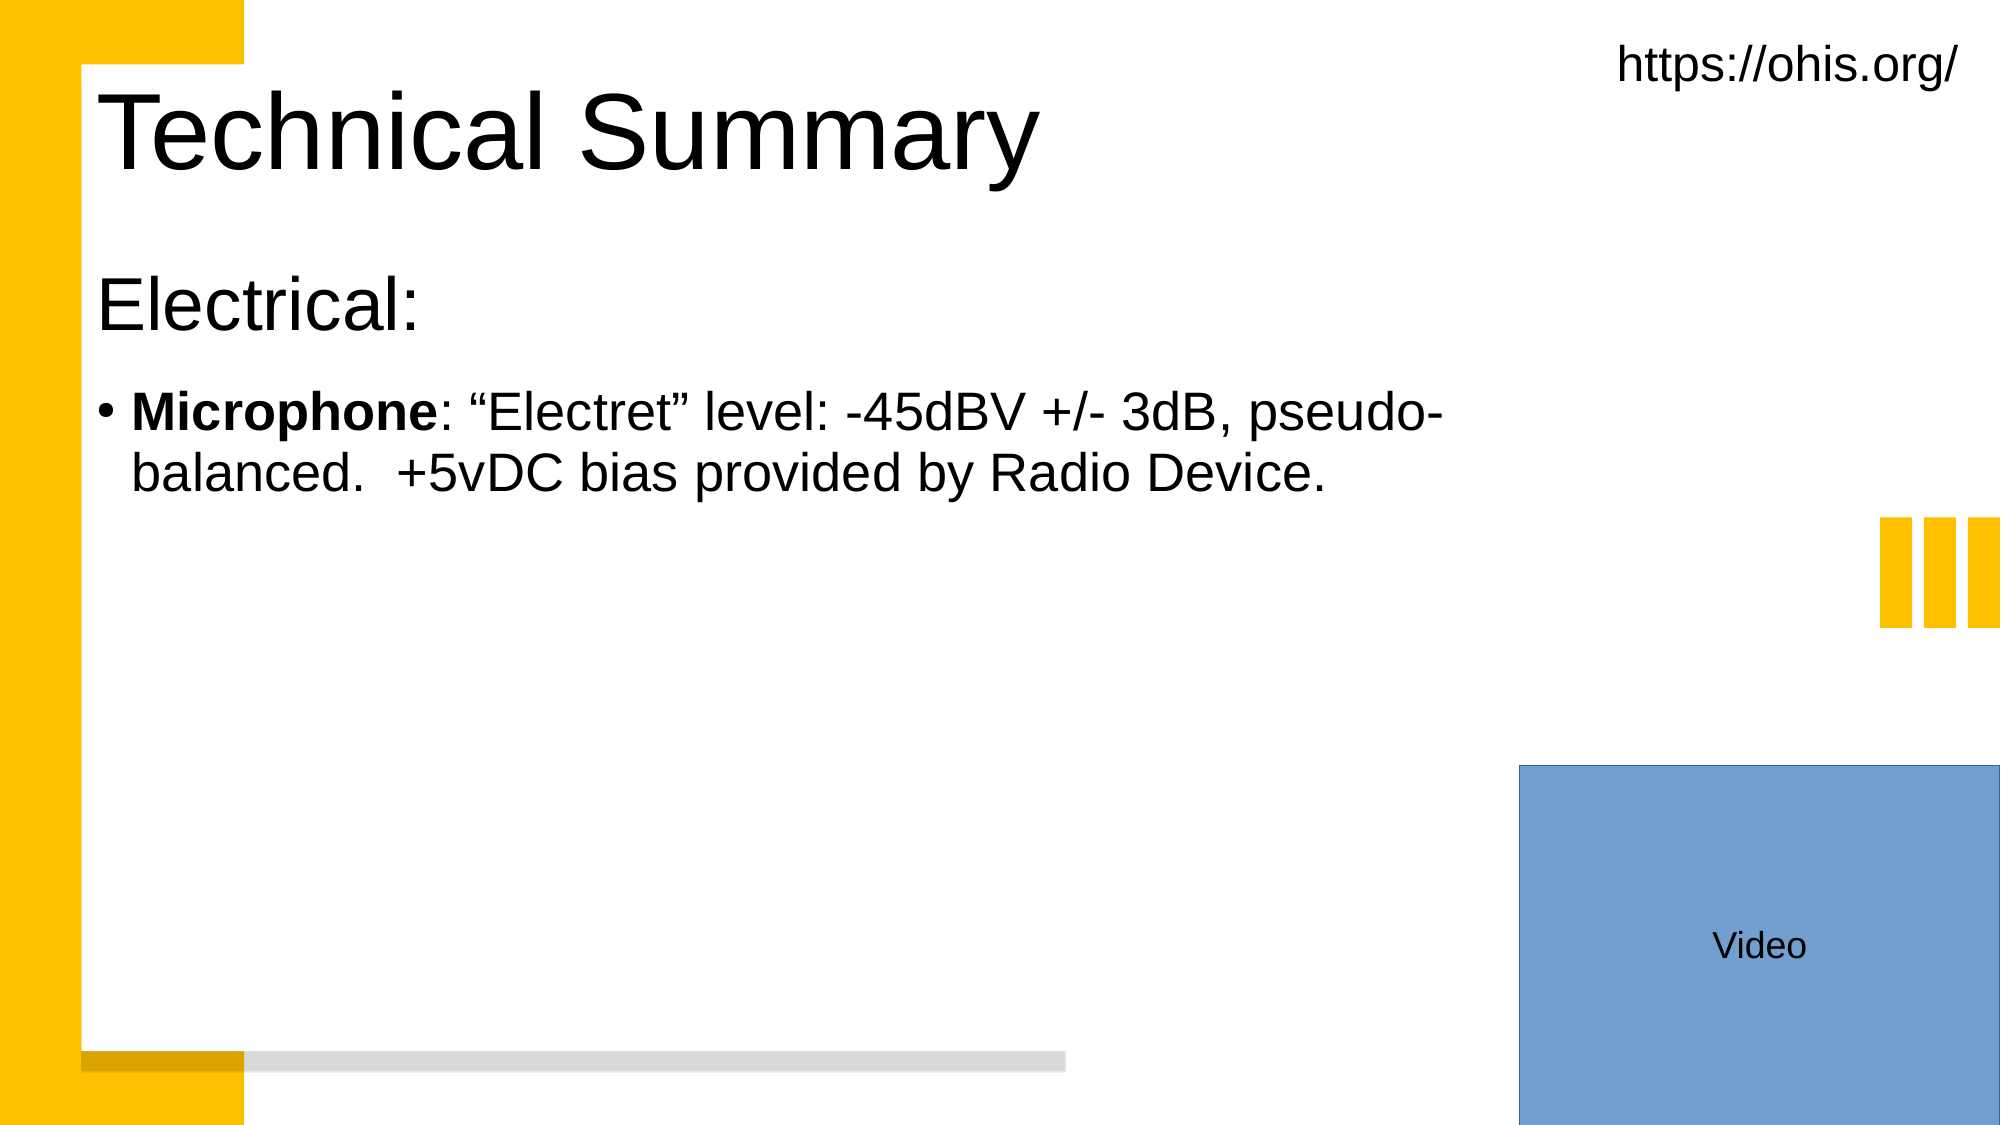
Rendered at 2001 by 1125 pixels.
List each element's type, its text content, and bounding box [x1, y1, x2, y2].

text_box [0, 0, 2000, 1125]
text_box Electrical: Microphone: “Electret” level: -45dBV +/- 3dB, pseudo-balanced. +5vDC bias provided by Radio Device. [81, 254, 1516, 1036]
text_box Technical Summary [81, 64, 1921, 201]
text_box Video [1519, 765, 2000, 1125]
text_box https://ohis.org/ [1590, 29, 1974, 105]
